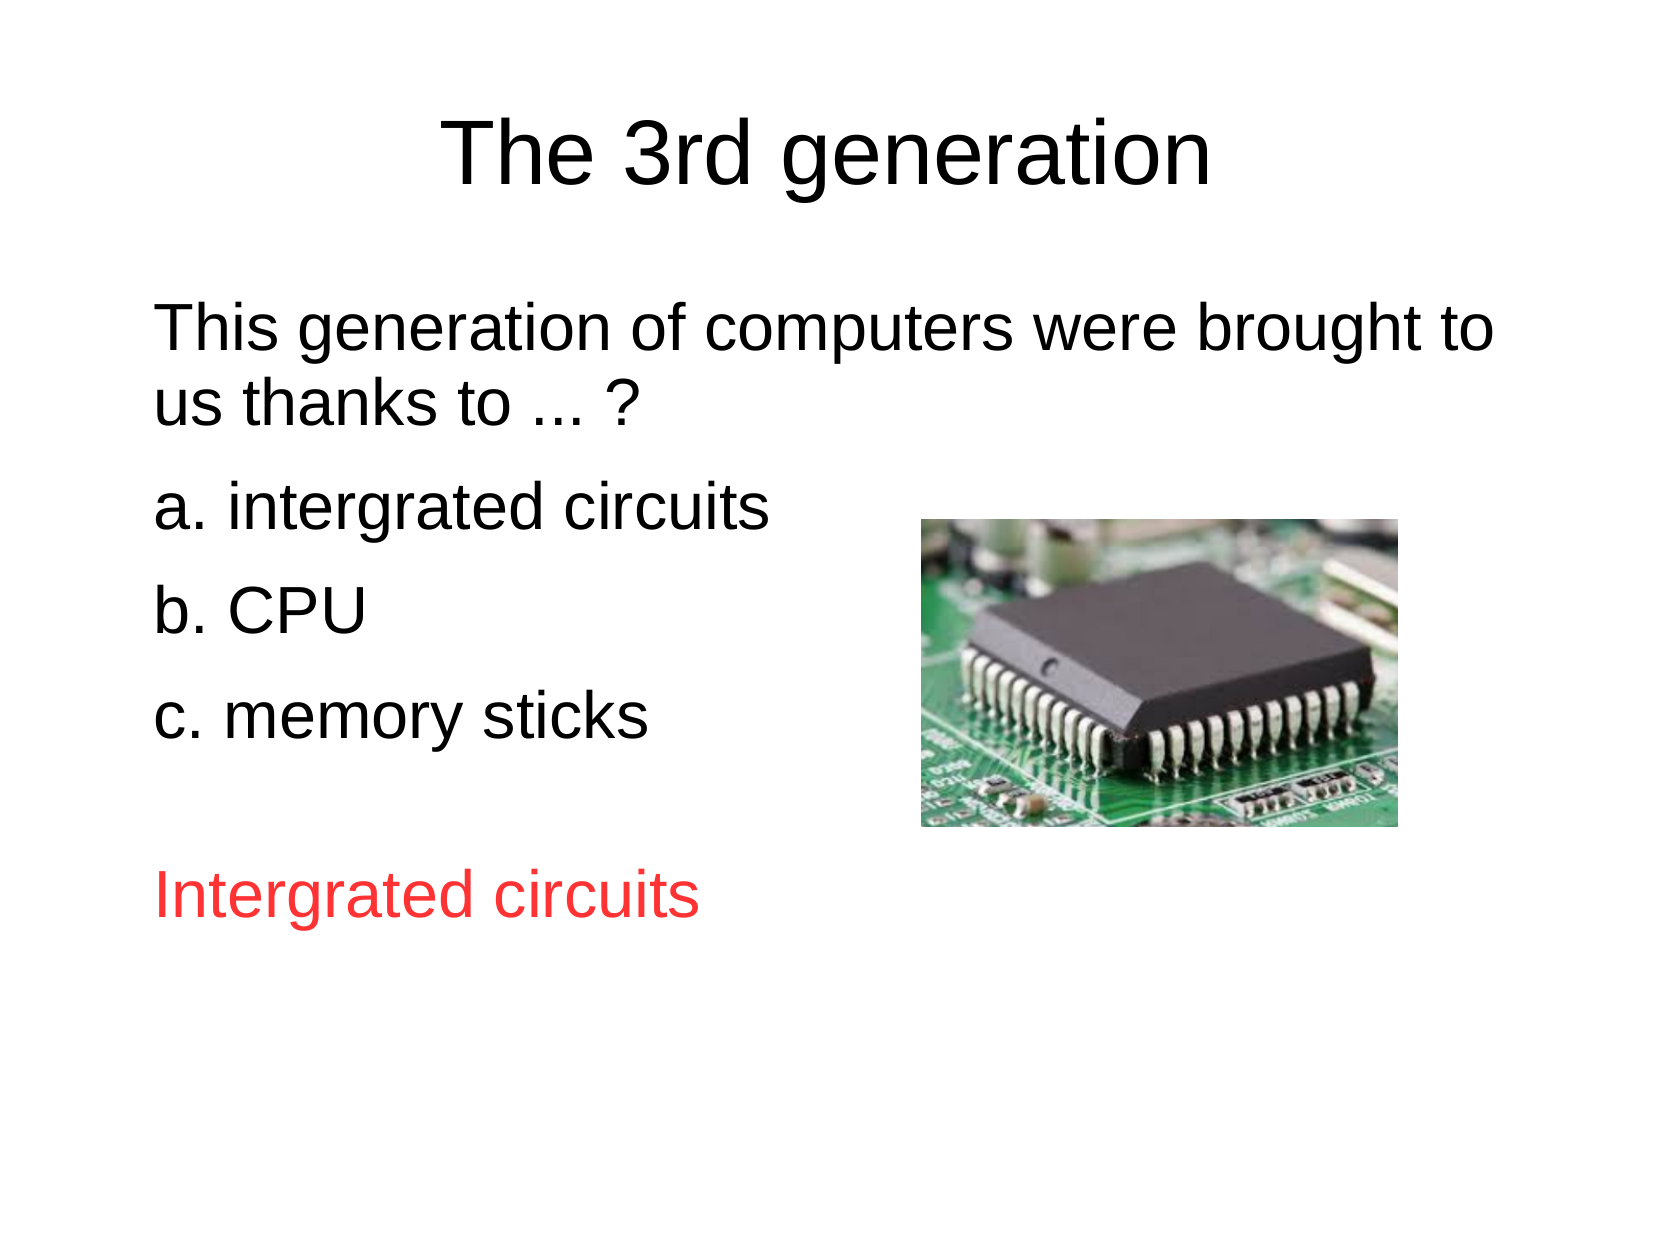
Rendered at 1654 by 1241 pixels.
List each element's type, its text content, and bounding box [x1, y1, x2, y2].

list This generation of computers were brought to us thanks to ... ? a. intergrated circuits b. CPU c. memory sticks Intergrated circuits [82, 290, 1571, 1010]
title The 3rd generation [82, 49, 1571, 257]
picture [921, 519, 1398, 827]
